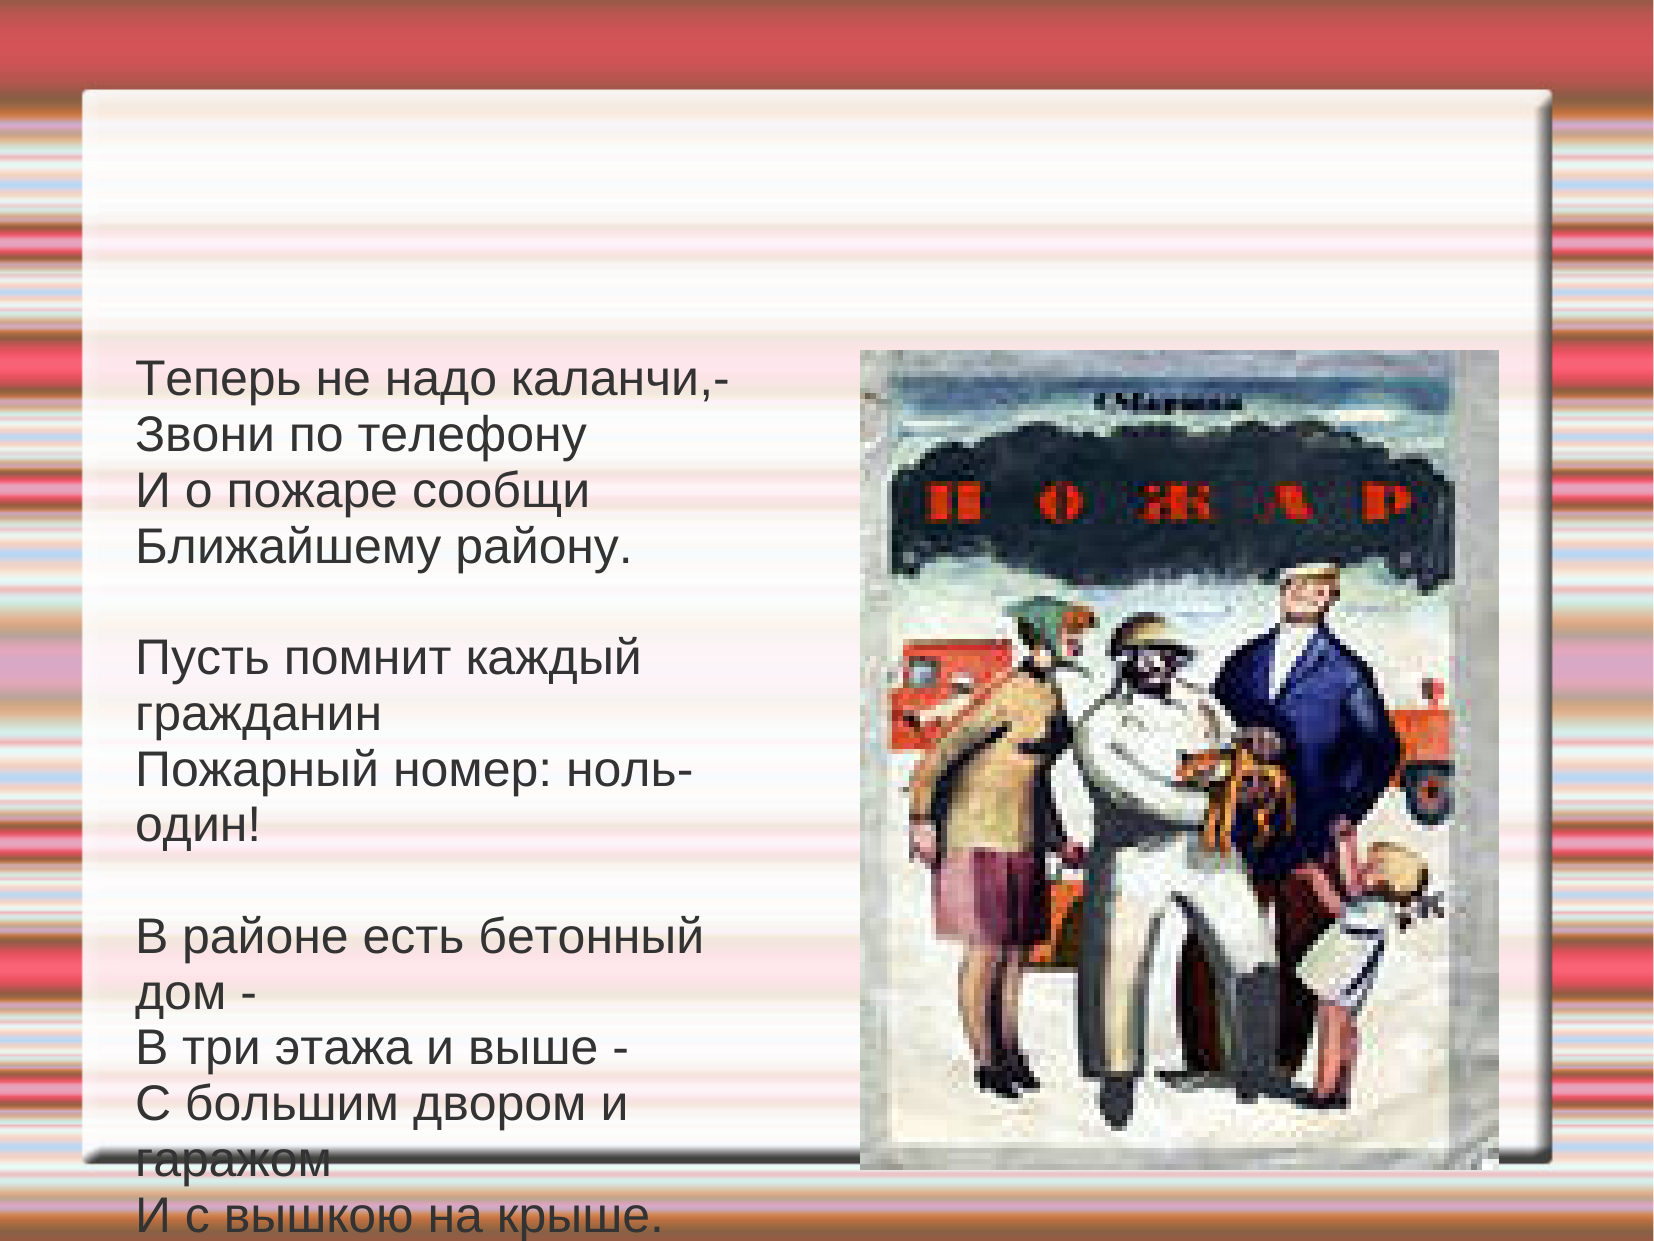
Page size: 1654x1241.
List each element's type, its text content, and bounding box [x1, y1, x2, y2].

list Теперь не надо каланчи,- Звони по телефону И о пожаре сообщи Ближайшему району. Пусть помнит каждый гражданин Пожарный номер: ноль-один! В районе есть бетонный дом - В три этажа и выше - С большим двором и гаражом И с вышкою на крыше. [134, 350, 809, 1241]
picture [0, 0, 1654, 1241]
